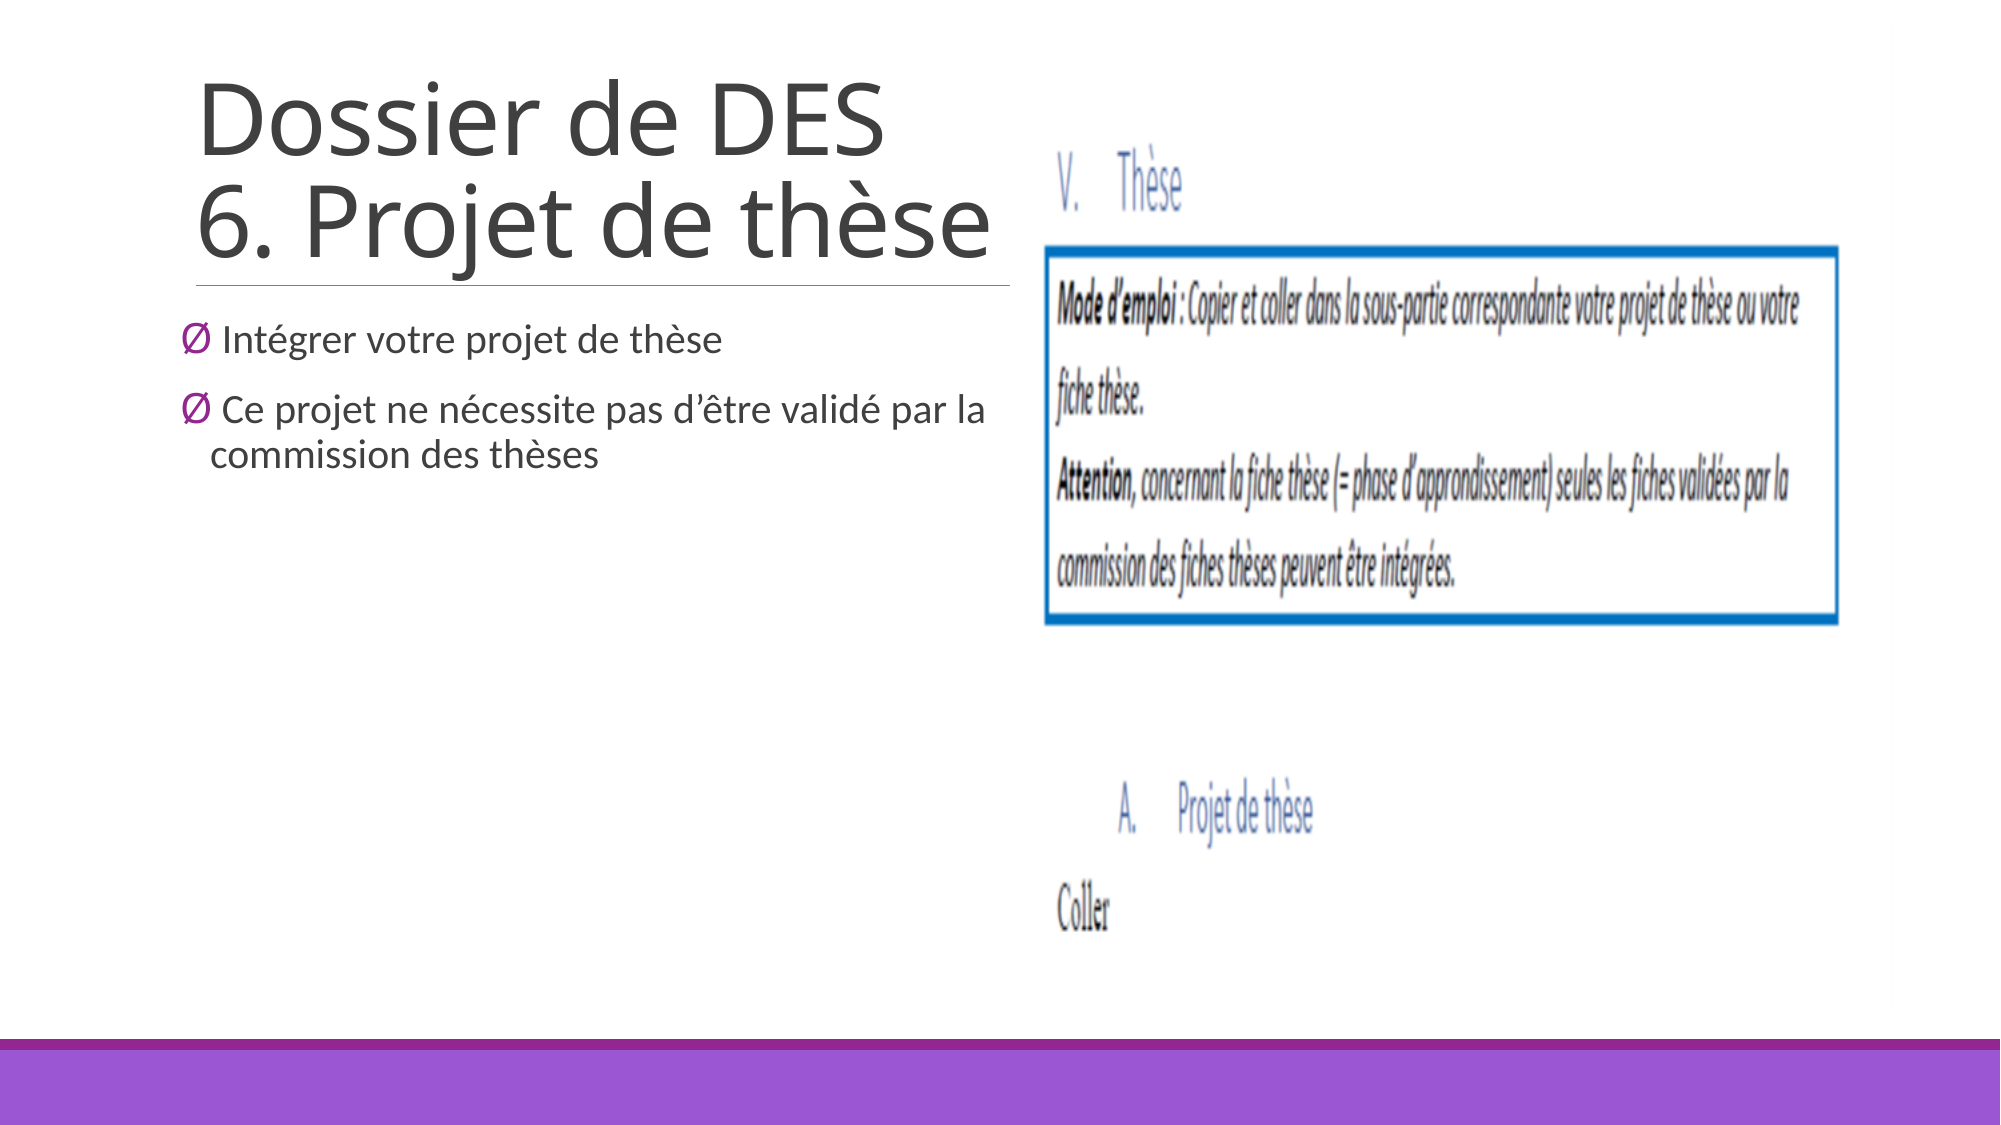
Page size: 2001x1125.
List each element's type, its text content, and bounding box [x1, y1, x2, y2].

title Dossier de DES 6. Projet de thèse [180, 47, 1010, 286]
list Intégrer votre projet de thèse Ce projet ne nécessite pas d’être validé par la commission des thèses [180, 309, 991, 970]
picture [1010, 21, 1893, 1012]
